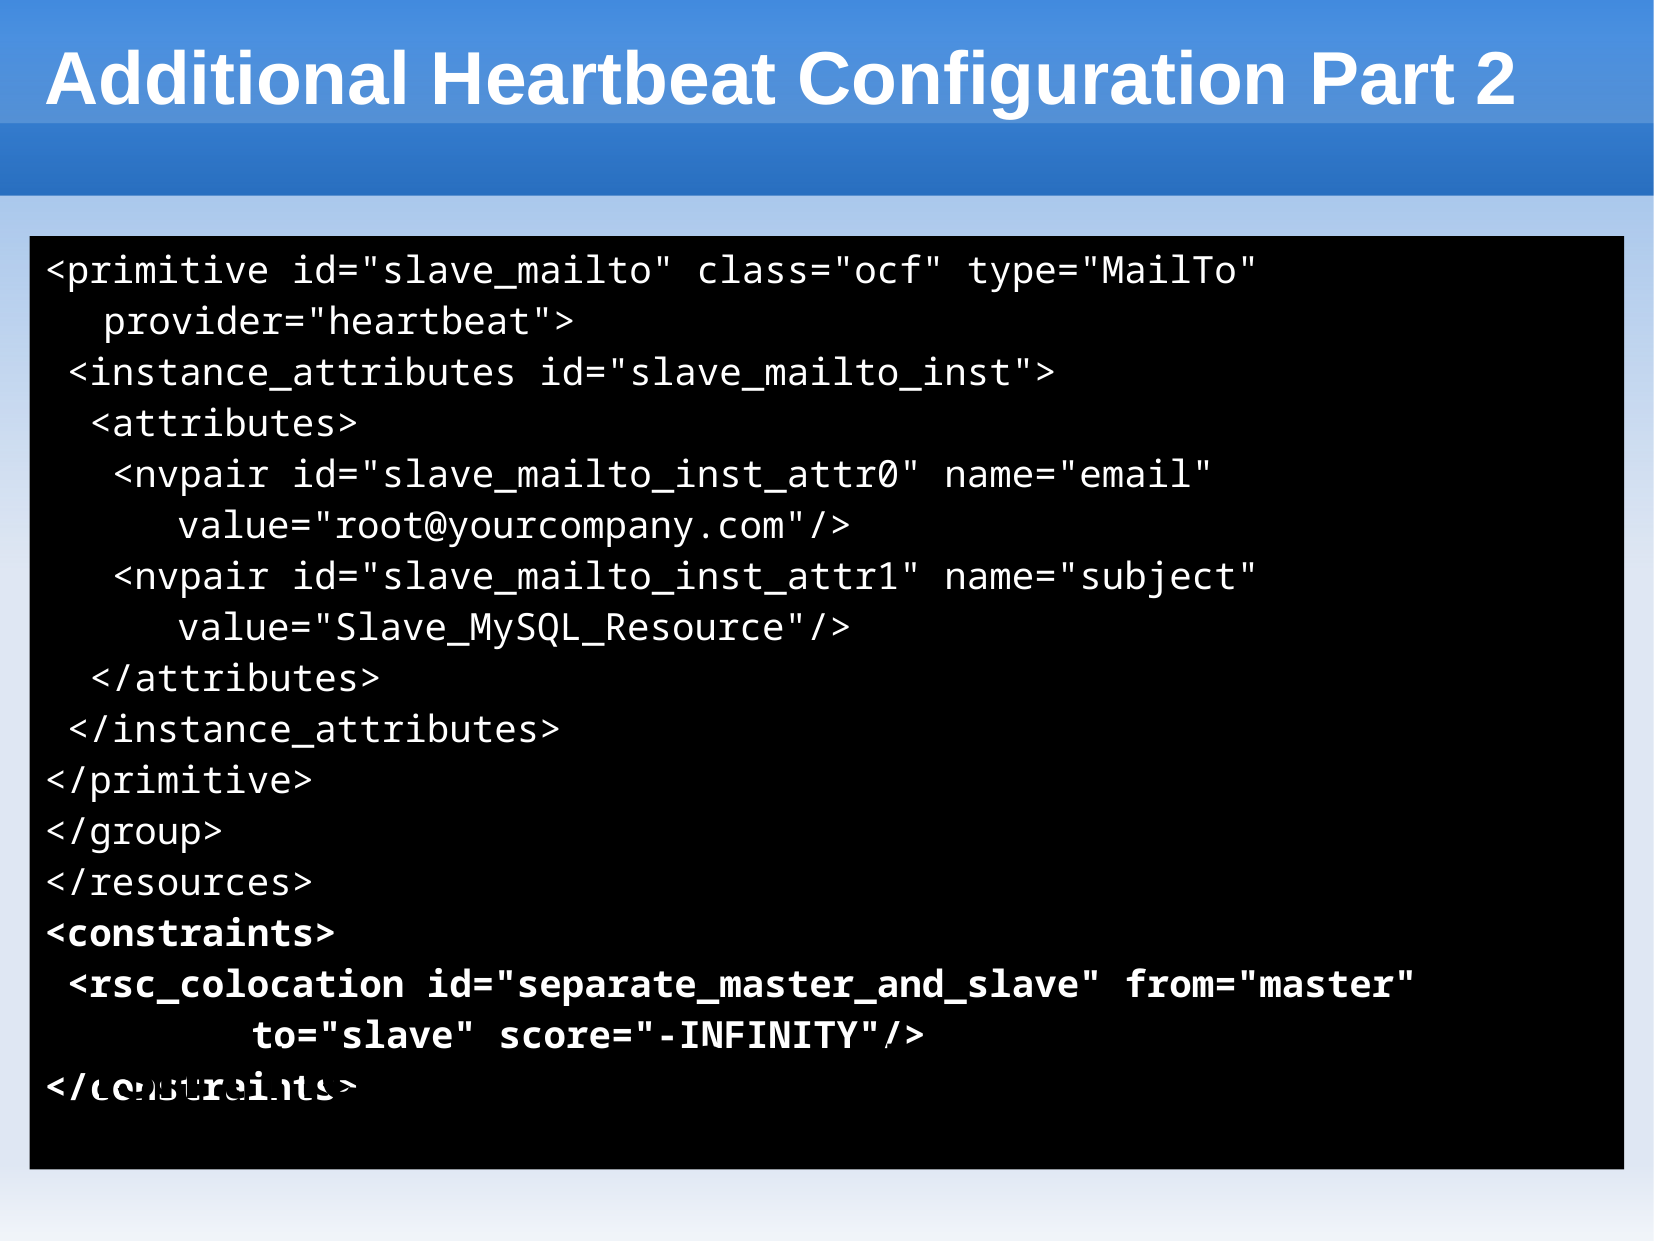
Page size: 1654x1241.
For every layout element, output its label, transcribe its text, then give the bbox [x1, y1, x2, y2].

picture [0, 0, 1654, 1241]
text_box Isn't Heartbeat R2 cool? [59, 1023, 1595, 1152]
text_box Additional Heartbeat Configuration Part 2 [29, 29, 1625, 158]
text_box <primitive id="slave_mailto" class="ocf" type="MailTo" provider="heartbeat"> <instance_attributes id="slave_mailto_inst"> <attributes> <nvpair id="slave_mailto_inst_attr0" name="email" value="root@yourcompany.com"/> <nvpair id="slave_mailto_inst_attr1" name="subject" value="Slave_MySQL_Resource"/> </attributes> </instance_attributes> </primitive> </group> </resources> <constraints> <rsc_colocation id="separate_master_and_slave" from="master" to="slave" score="-INFINITY"/> </constraints> [29, 236, 1625, 941]
text_box [570, 235, 1654, 320]
